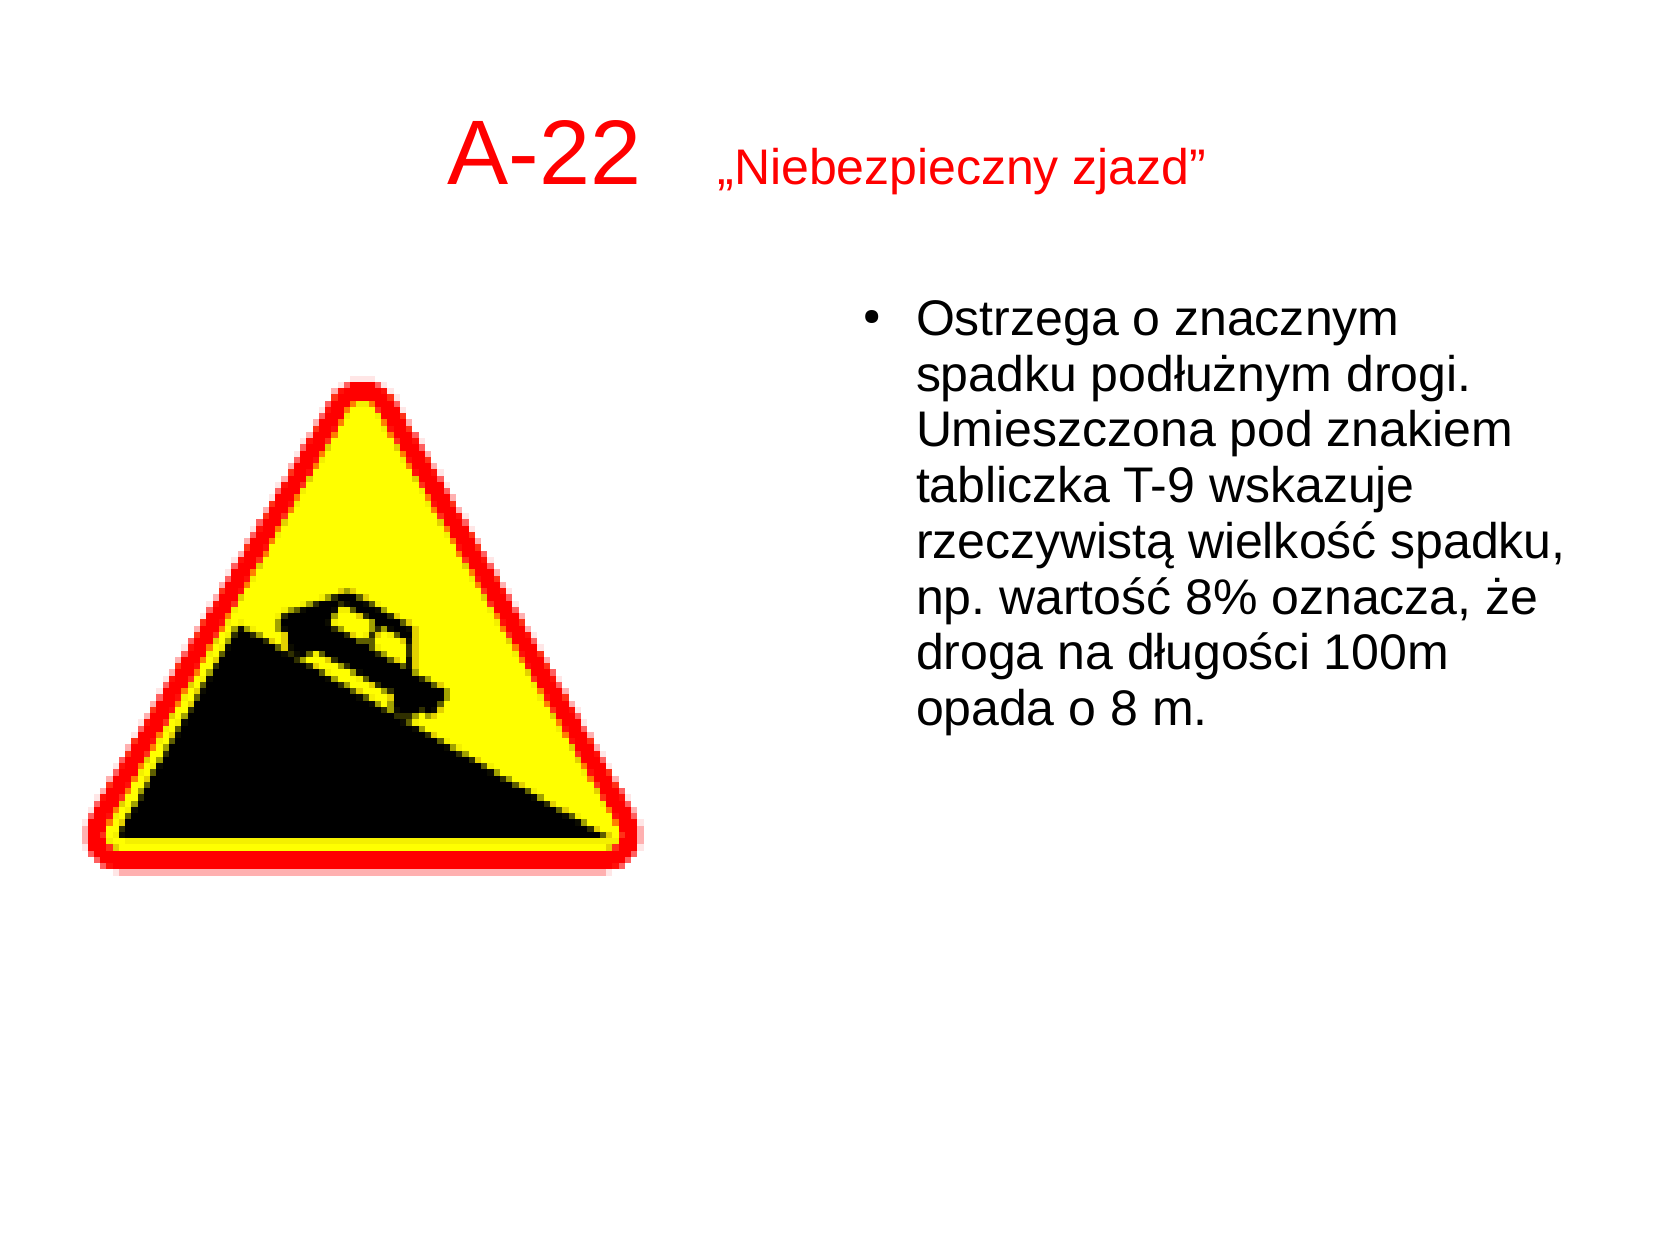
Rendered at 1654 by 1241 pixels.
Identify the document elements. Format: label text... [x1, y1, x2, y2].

picture [82, 376, 644, 876]
list Ostrzega o znacznym spadku podłużnym drogi. Umieszczona pod znakiem tabliczka T-9 wskazuje rzeczywistą wielkość spadku, np. wartość 8% oznacza, że droga na długości 100m opada o 8 m. [845, 290, 1572, 1094]
title A-22 „Niebezpieczny zjazd” [82, 56, 1571, 250]
